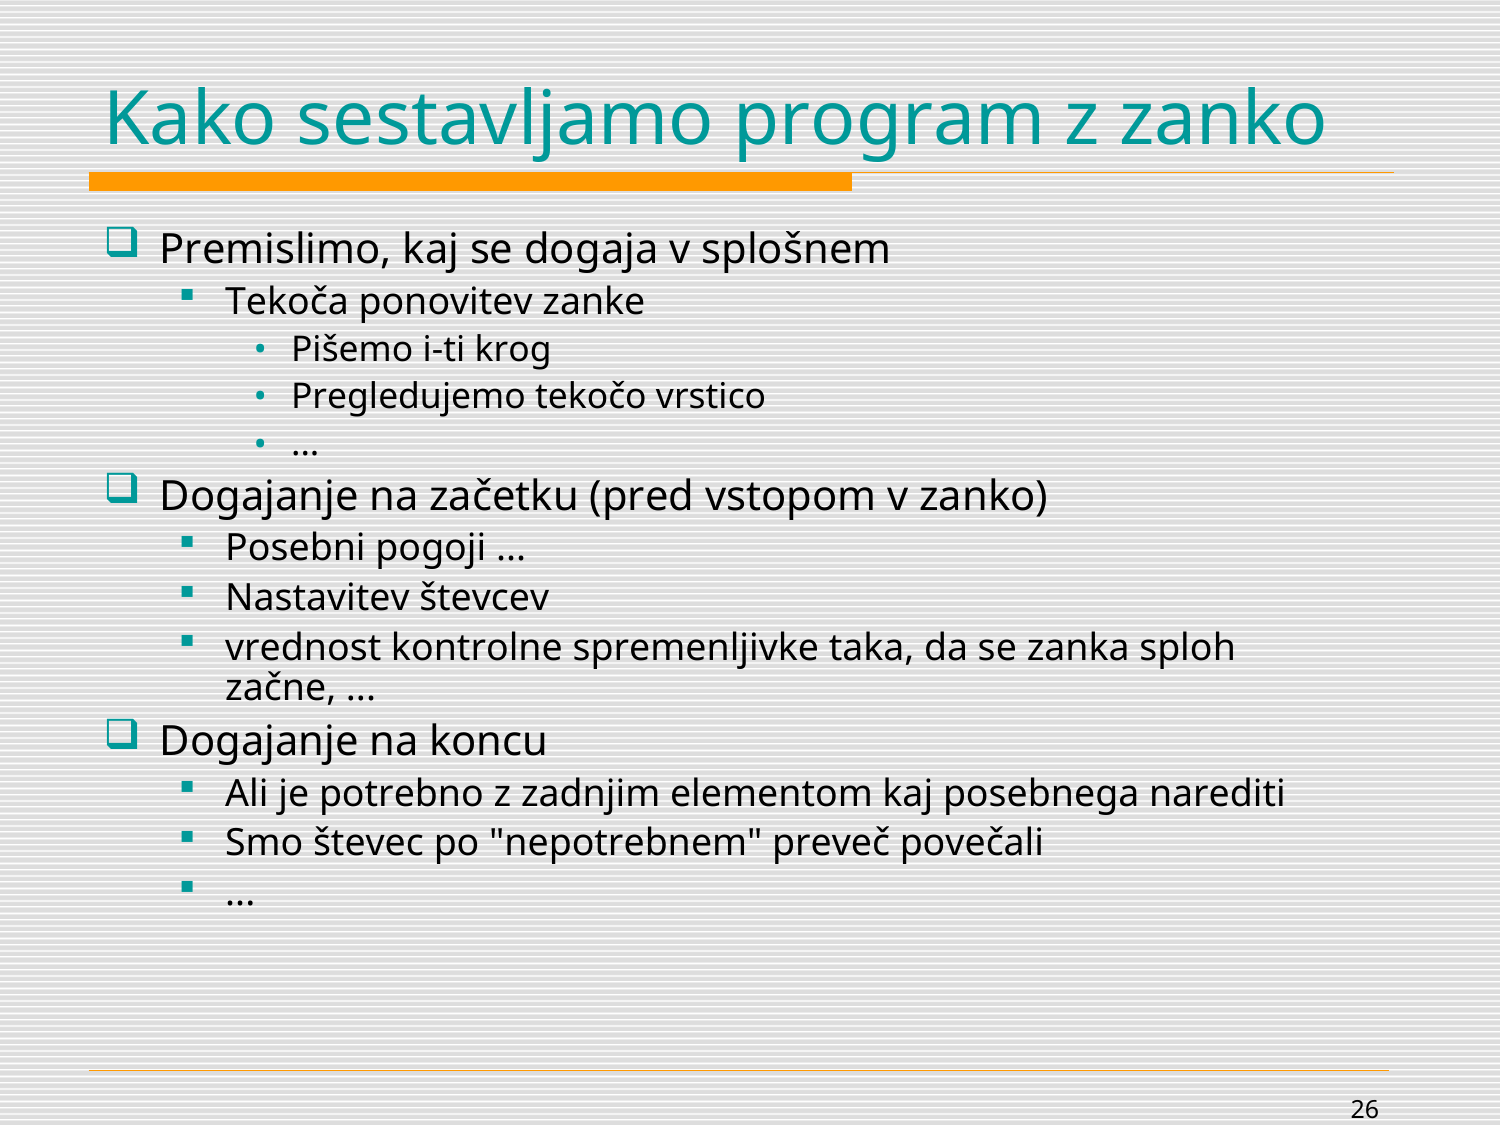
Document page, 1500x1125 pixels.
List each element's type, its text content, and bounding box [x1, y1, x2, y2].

title Kako sestavljamo program z zanko [88, 54, 1401, 167]
text_box <number> [1068, 1085, 1394, 1125]
list Premislimo, kaj se dogaja v splošnem Tekoča ponovitev zanke Pišemo i-ti krog Pregledujemo tekočo vrstico ... Dogajanje na začetku (pred vstopom v zanko) Posebni pogoji ... Nastavitev števcev vrednost kontrolne spremenljivke taka, da se zanka sploh začne, ... Dogajanje na koncu Ali je potrebno z zadnjim elementom kaj posebnega narediti Smo števec po "nepotrebnem" preveč povečali ... [88, 220, 1401, 953]
picture [0, 0, 1500, 1125]
